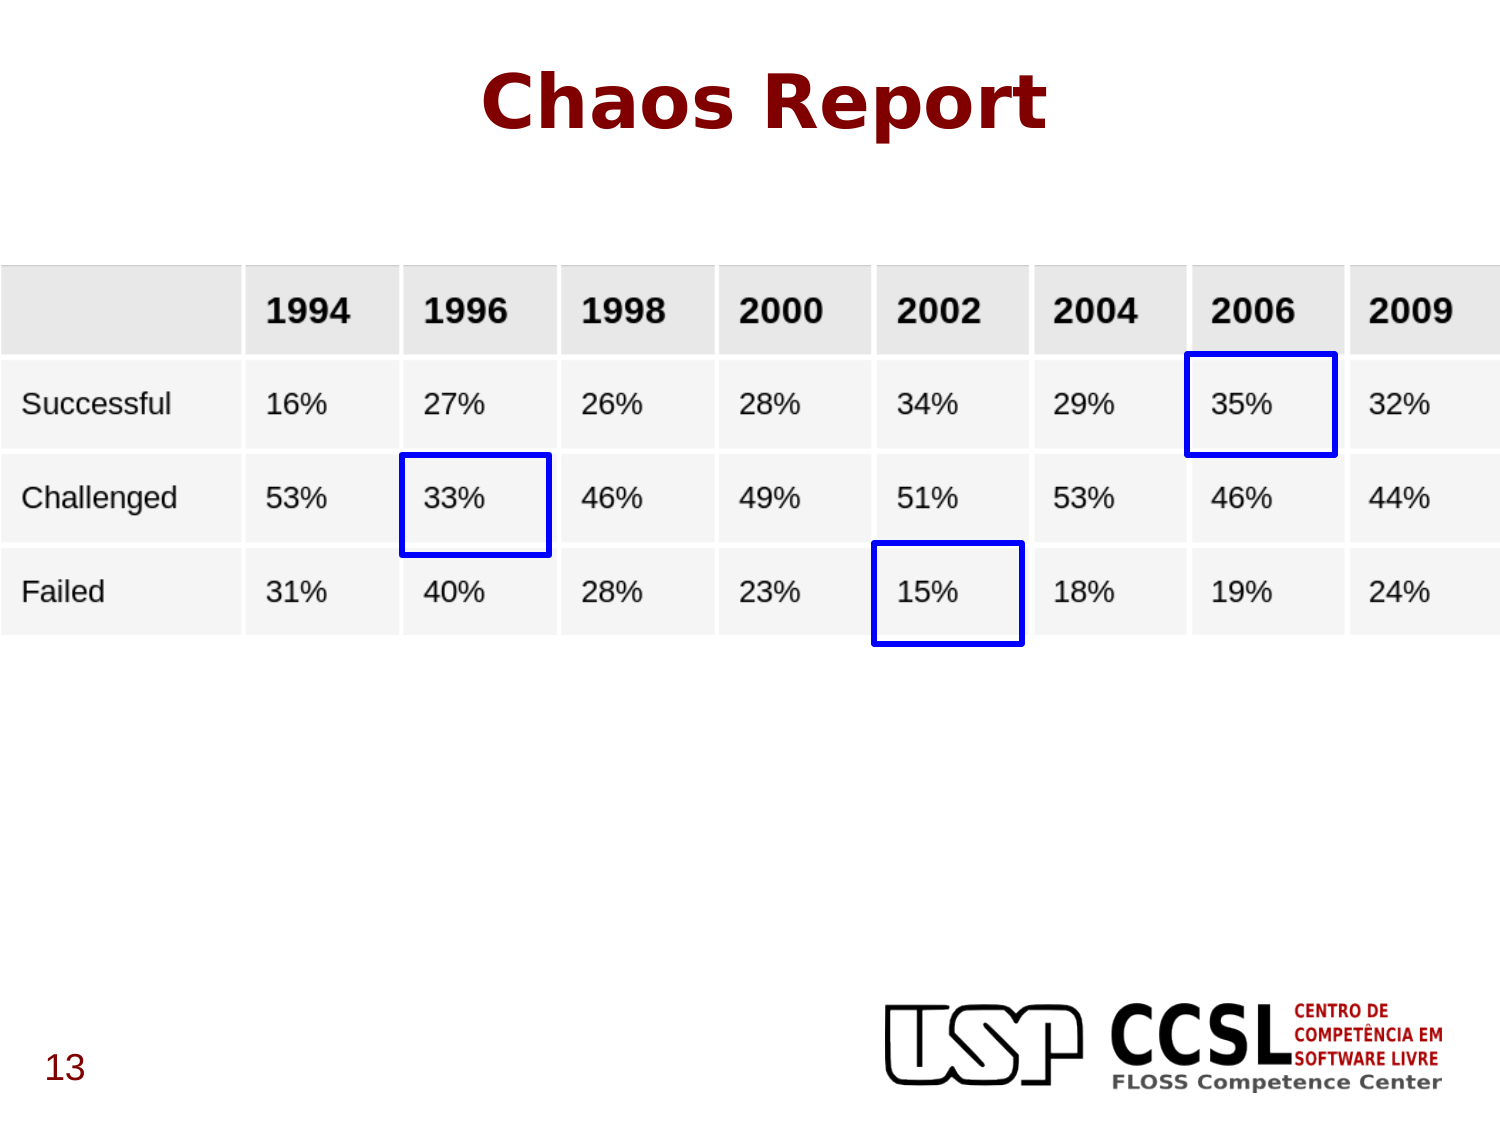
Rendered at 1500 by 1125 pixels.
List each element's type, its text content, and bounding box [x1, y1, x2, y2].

picture [877, 546, 1019, 635]
picture [0, 265, 1500, 635]
picture [885, 1003, 1442, 1093]
title Chaos Report [70, 27, 1459, 178]
